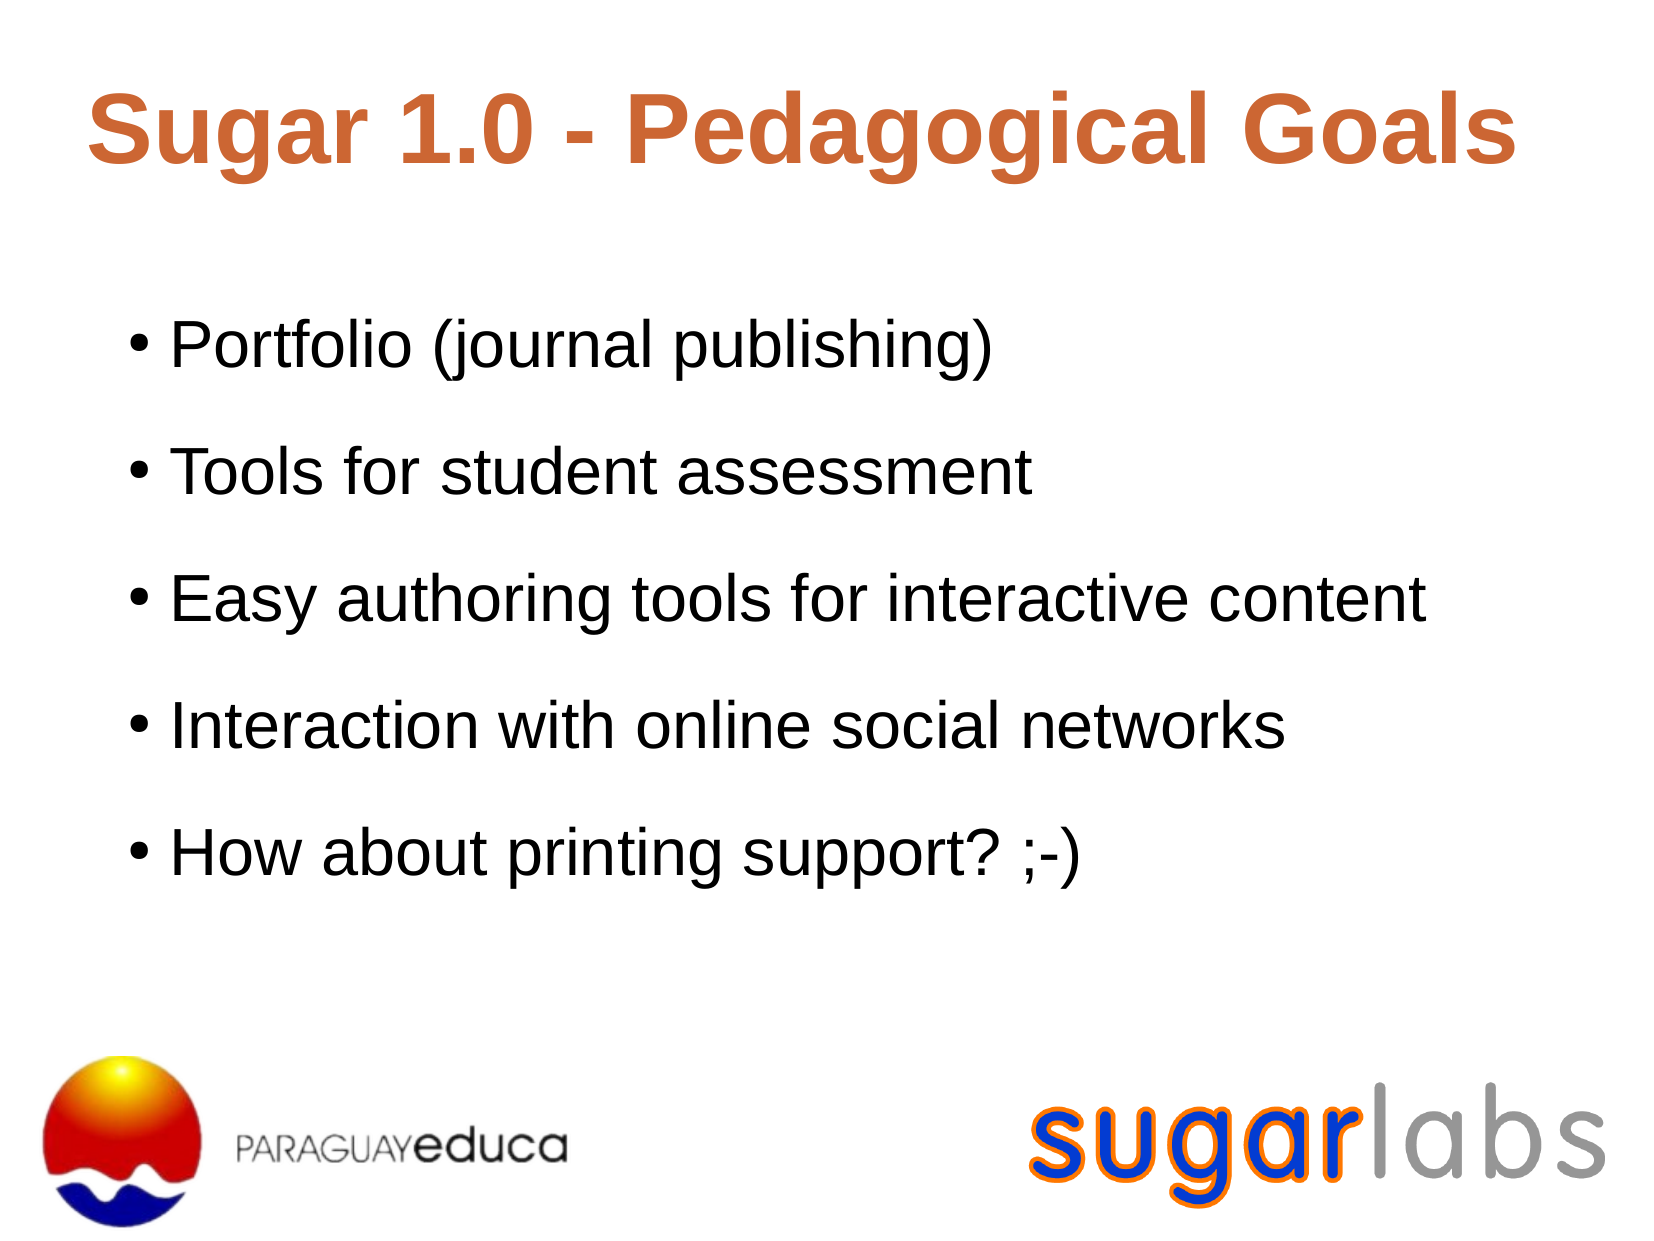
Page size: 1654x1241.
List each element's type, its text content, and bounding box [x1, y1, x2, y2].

text_box Portfolio (journal publishing) Tools for student assessment Easy authoring tools for interactive content Interaction with online social networks How about printing support? ;-) [112, 262, 1472, 1013]
picture [978, 1031, 1654, 1241]
picture [33, 1056, 579, 1236]
title Sugar 1.0 - Pedagogical Goals [86, 32, 1576, 226]
